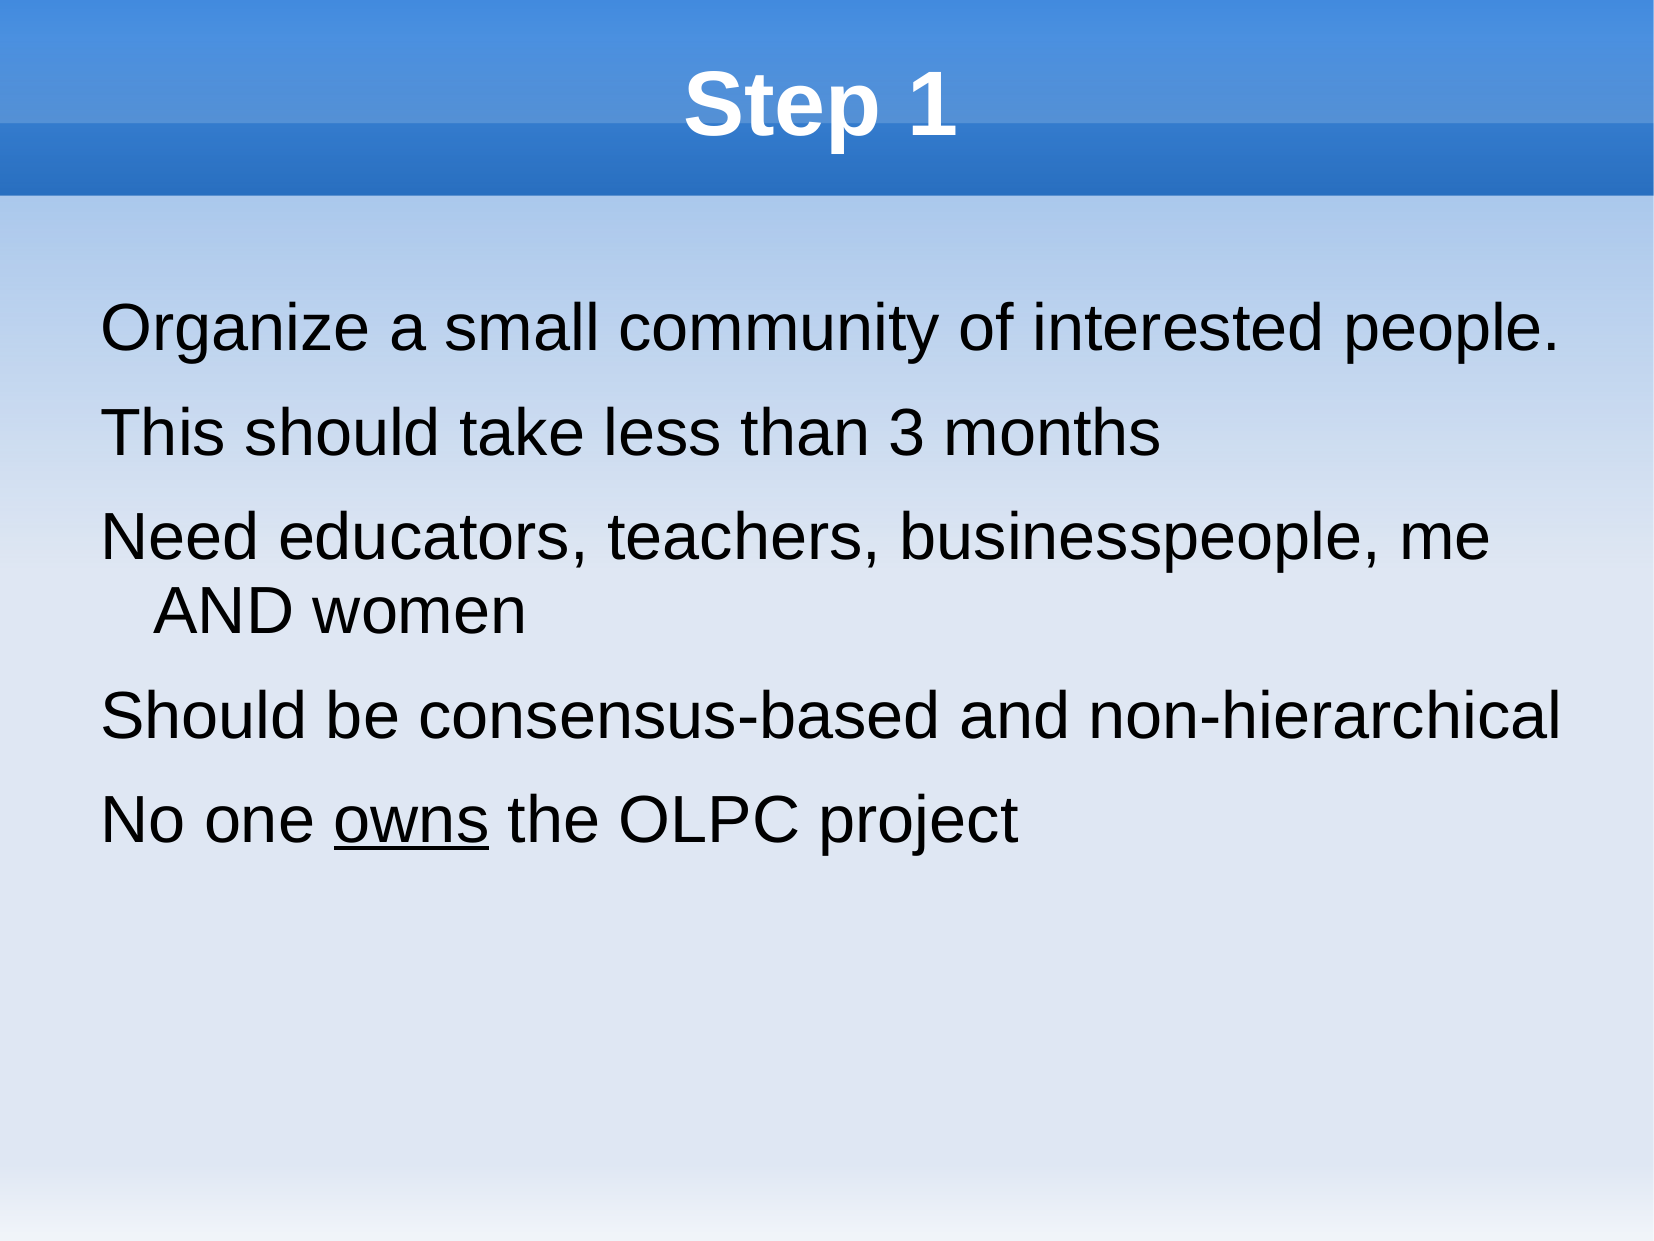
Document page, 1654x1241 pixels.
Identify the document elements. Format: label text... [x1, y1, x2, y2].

title Step 1 [76, 7, 1565, 200]
picture [0, 0, 1654, 1241]
list Organize a small community of interested people. This should take less than 3 months Need educators, teachers, businesspeople, me AND women Should be consensus-based and non-hierarchical No one owns the OLPC project [82, 290, 1571, 1094]
